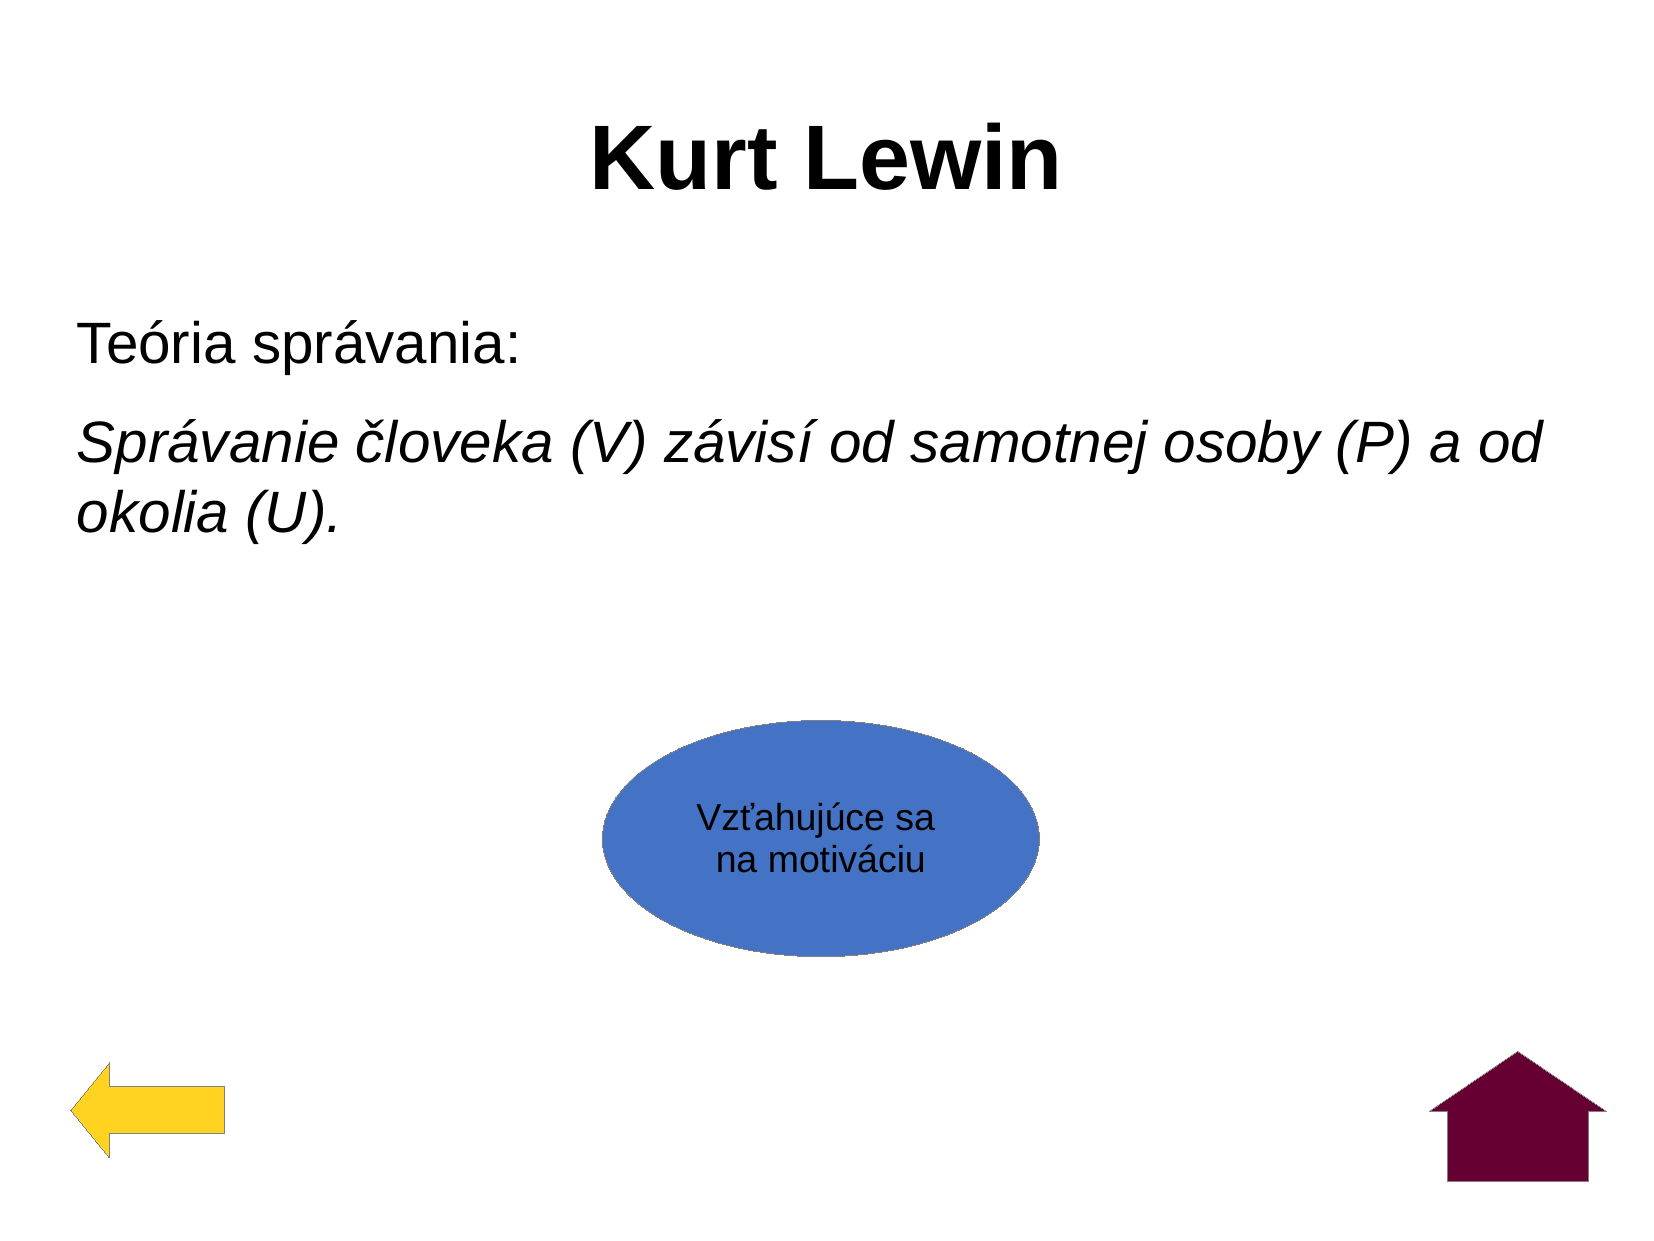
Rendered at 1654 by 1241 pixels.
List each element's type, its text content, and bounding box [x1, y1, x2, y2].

title Kurt Lewin [82, 97, 1571, 209]
list Teória správania: Správanie človeka (V) závisí od samotnej osoby (P) a od okolia (U). [76, 305, 1565, 547]
text_box [70, 1062, 225, 1158]
text_box Vzťahujúce sa na motiváciu [602, 720, 1040, 957]
text_box [1429, 1051, 1607, 1182]
